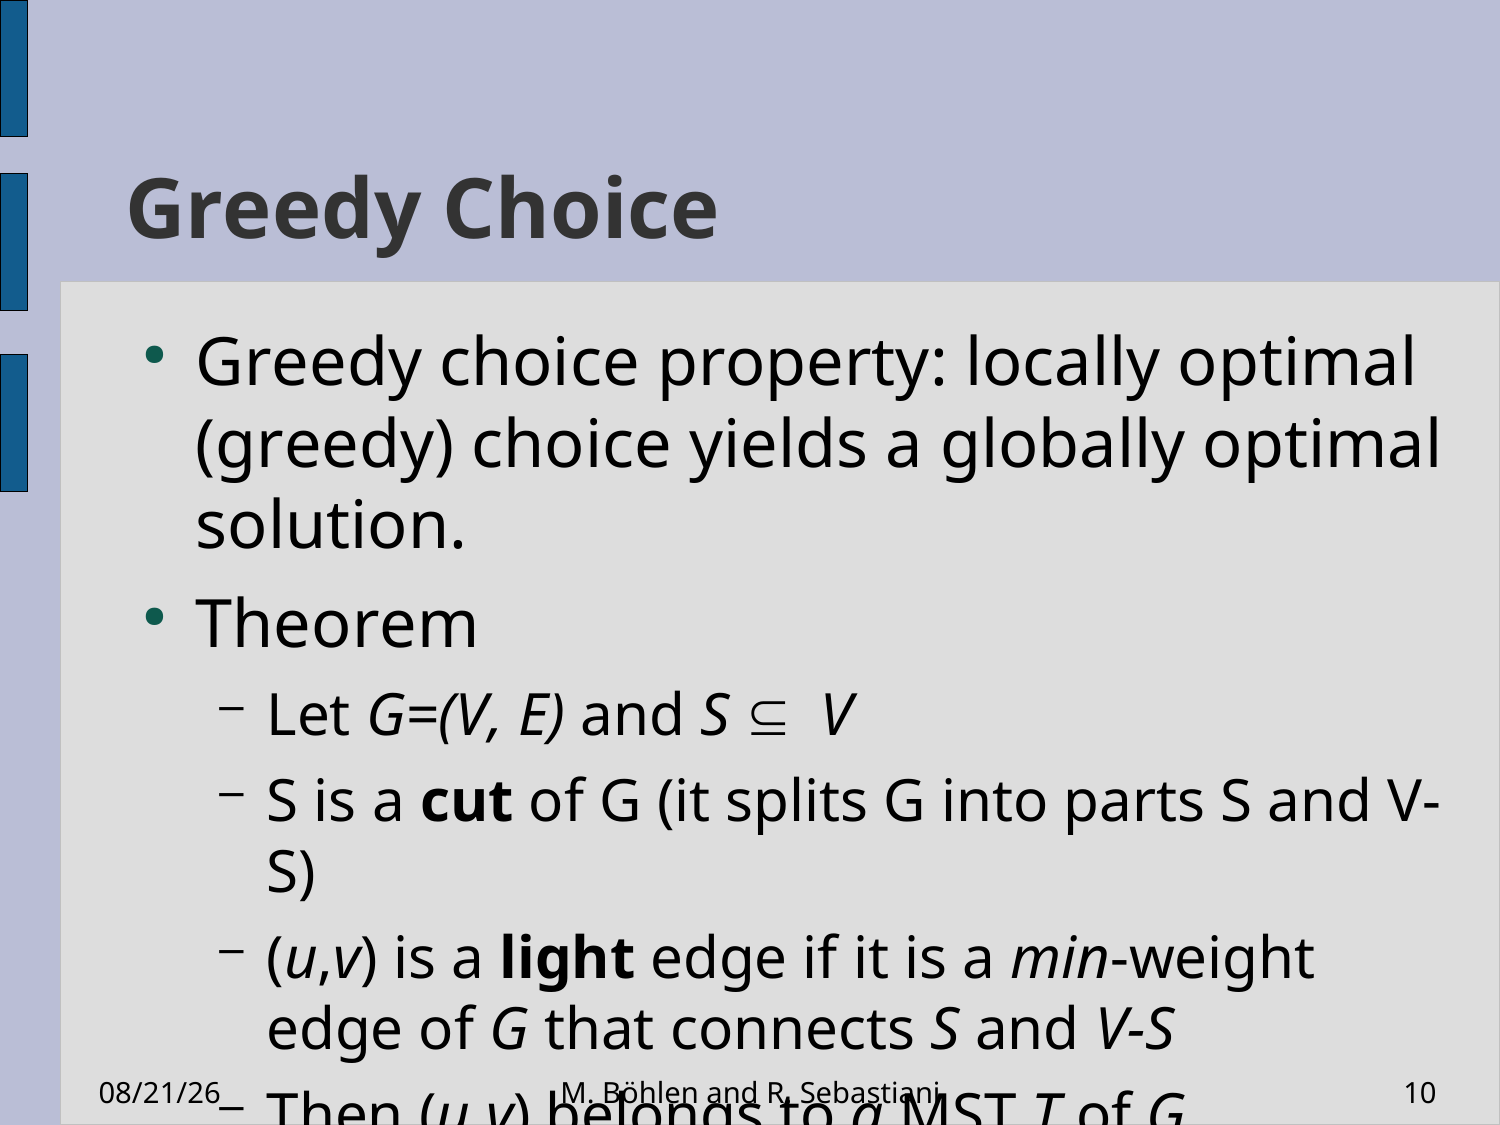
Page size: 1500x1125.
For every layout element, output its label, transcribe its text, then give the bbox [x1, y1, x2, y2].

list Greedy choice property: locally optimal (greedy) choice yields a globally optimal solution. Theorem Let G=(V, E) and S V S is a cut of G (it splits G into parts S and V-S) (u,v) is a light edge if it is a min-weight edge of G that connects S and V-S Then (u,v) belongs to a MST T of G [110, 312, 1476, 1103]
title Greedy Choice [110, 82, 1392, 271]
